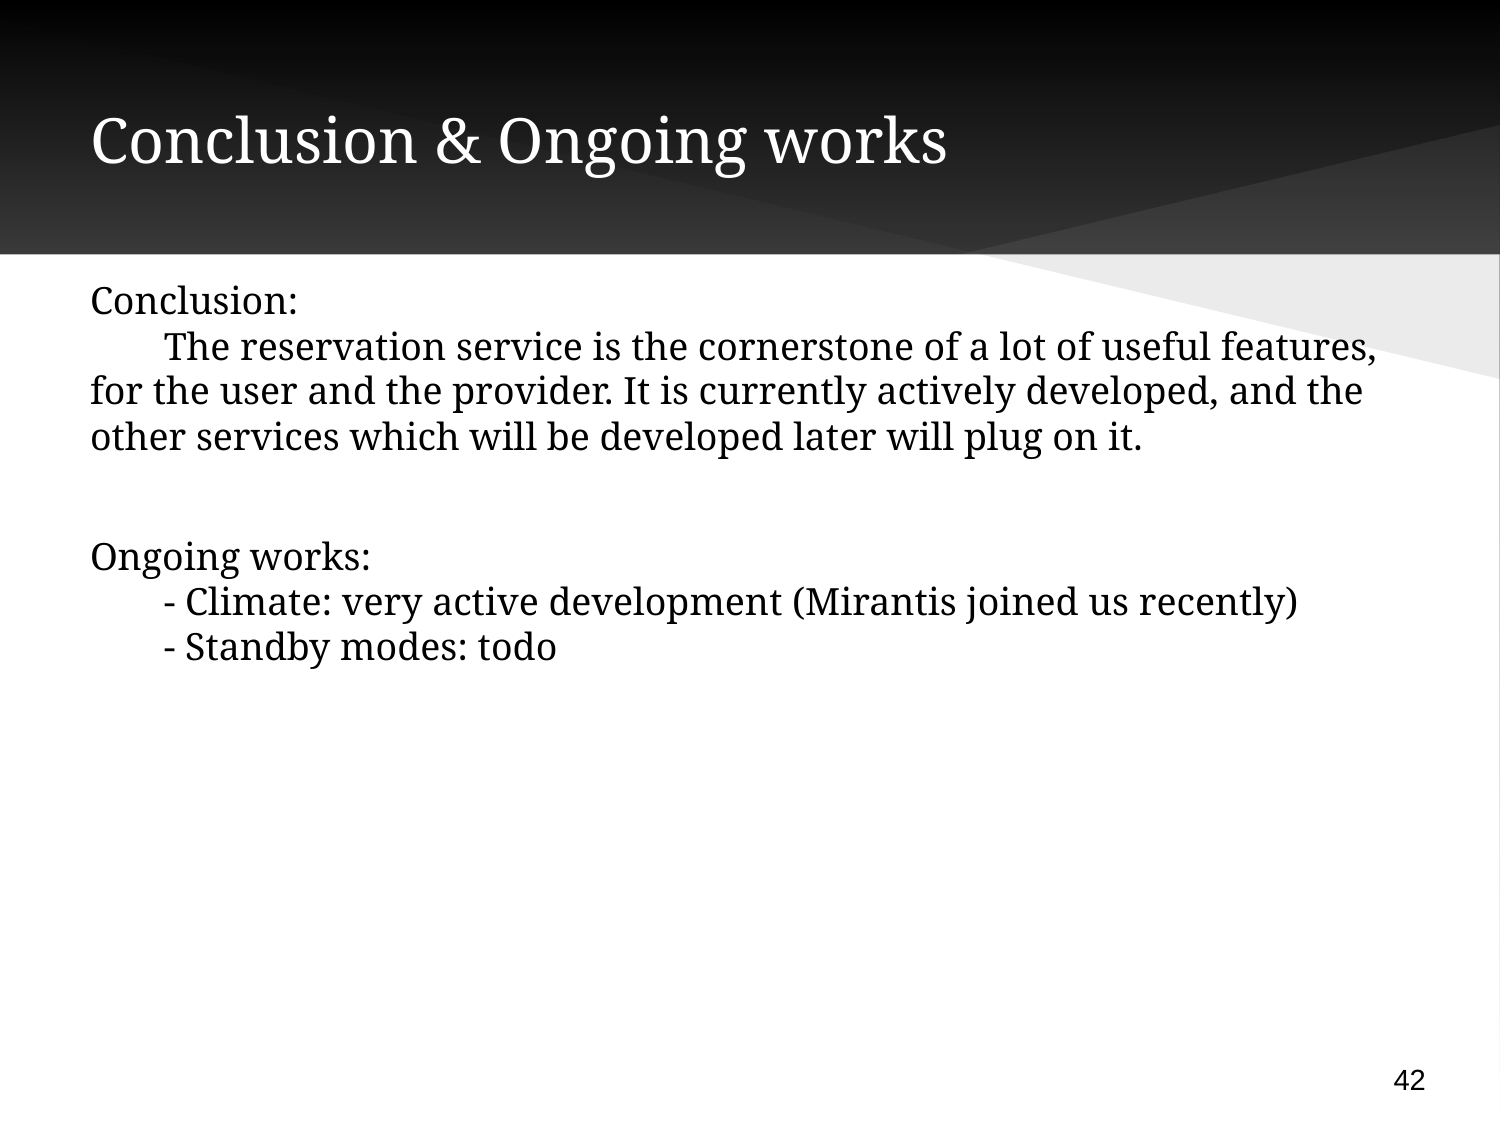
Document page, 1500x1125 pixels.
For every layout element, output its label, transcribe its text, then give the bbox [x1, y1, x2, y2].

text_box 42 [1378, 1046, 1471, 1097]
list Conclusion: The reservation service is the cornerstone of a lot of useful features, for the user and the provider. It is currently actively developed, and the other services which will be developed later will plug on it. Ongoing works: - Climate: very active development (Mirantis joined us recently) - Standby modes: todo [75, 262, 1425, 1078]
title Conclusion & Ongoing works [75, 45, 1425, 233]
